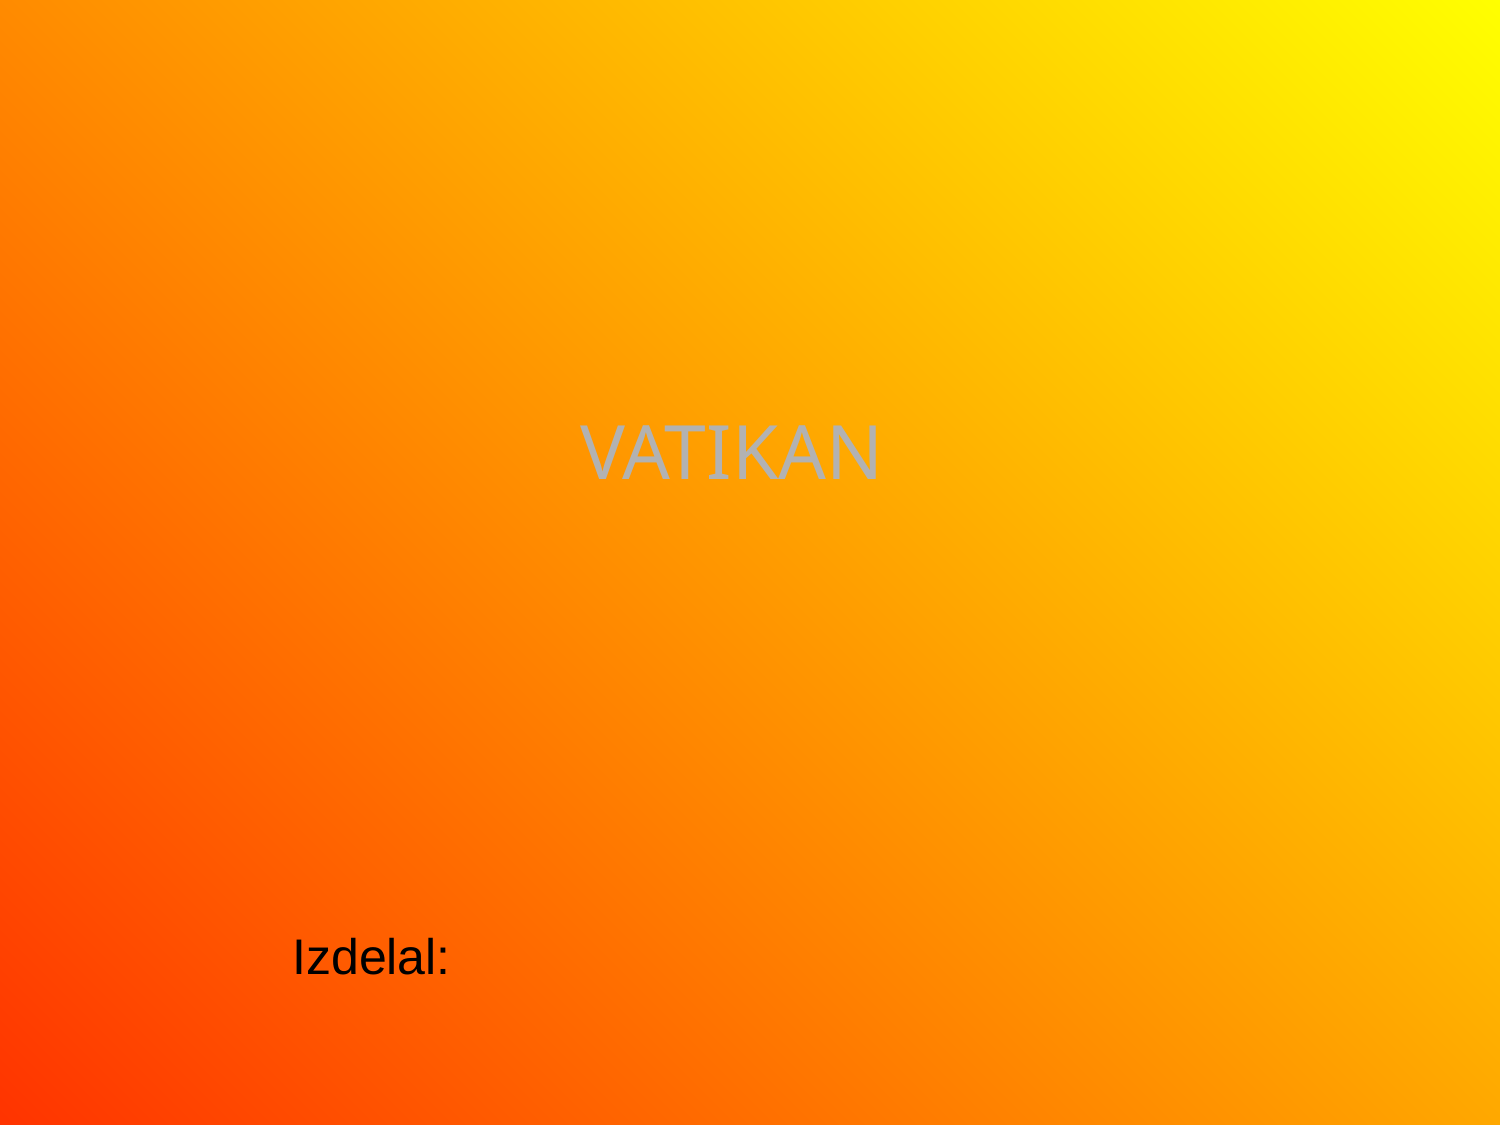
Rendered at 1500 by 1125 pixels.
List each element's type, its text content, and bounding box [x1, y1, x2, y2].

text_box VATIKAN [383, 397, 1081, 604]
subtitle Izdelal: [41, 916, 703, 1019]
